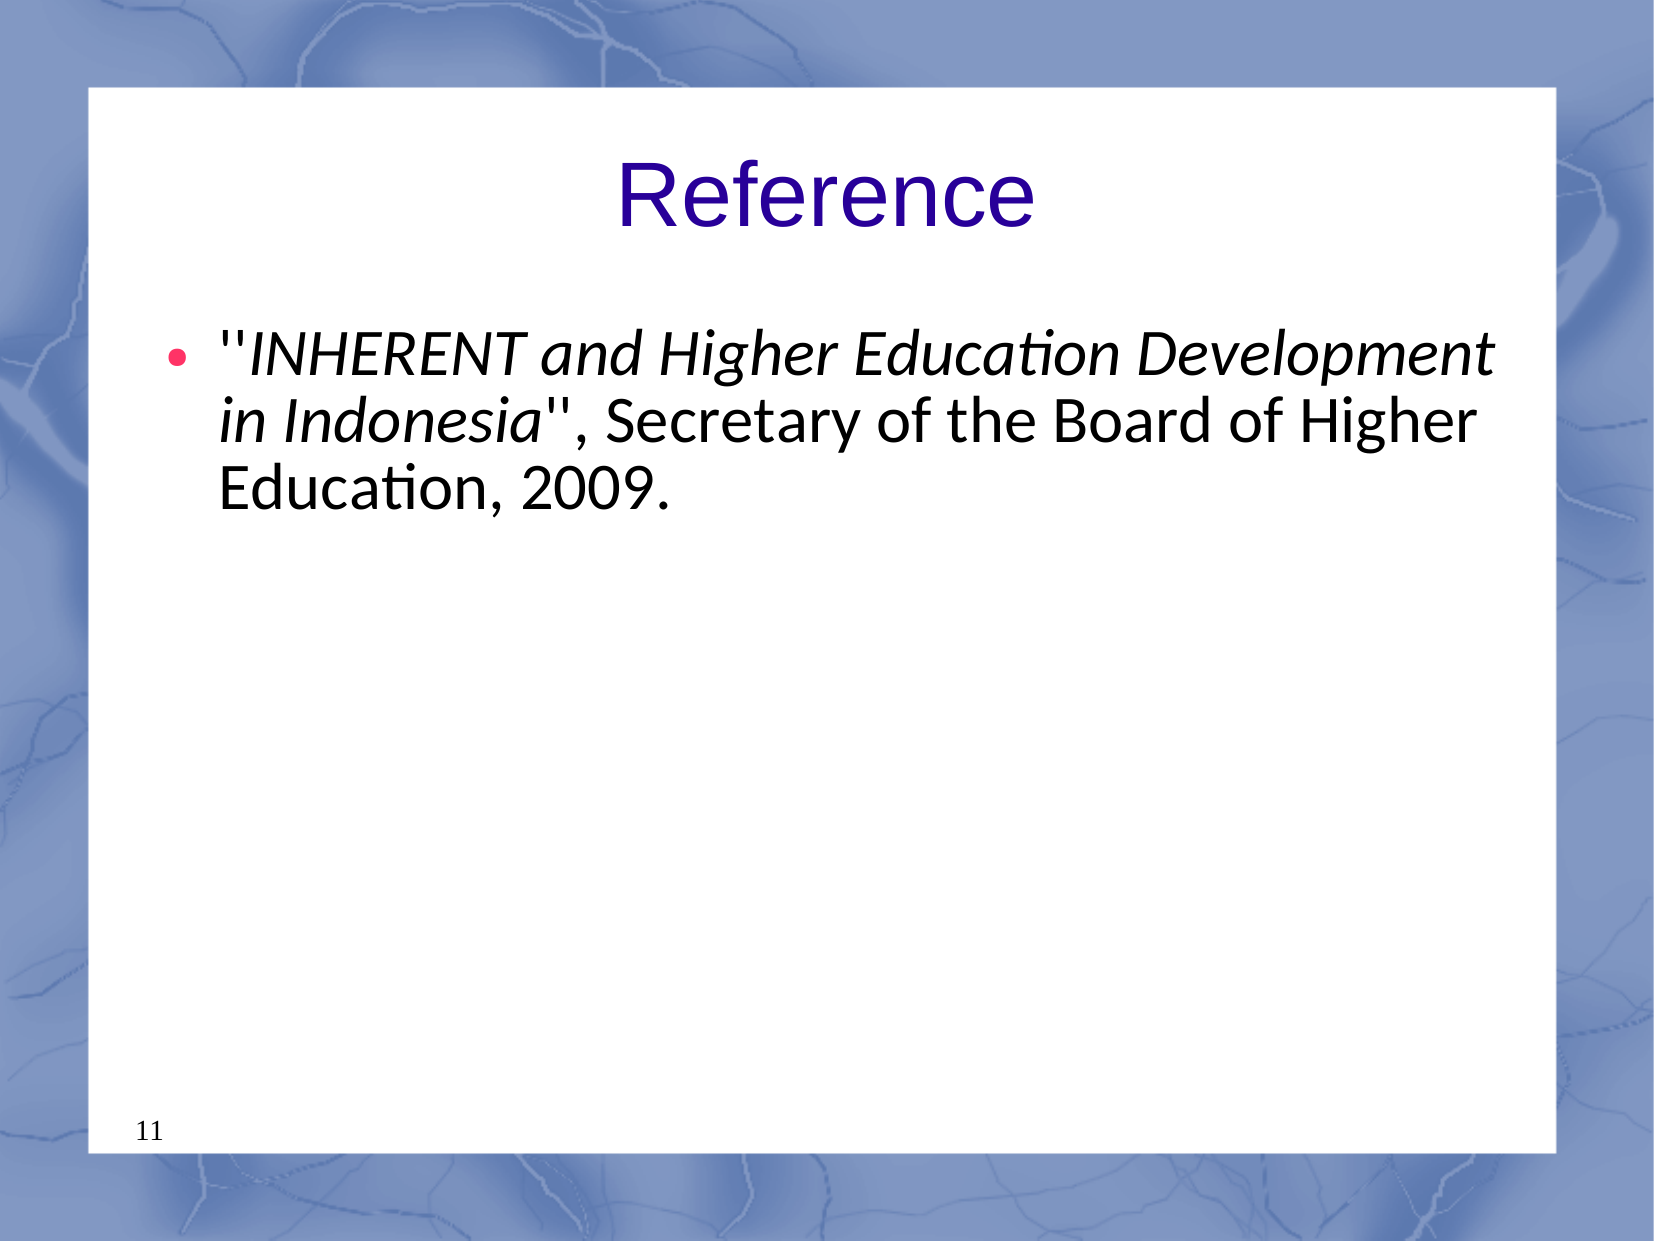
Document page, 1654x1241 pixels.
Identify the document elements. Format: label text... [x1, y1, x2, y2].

picture [0, 0, 1654, 1241]
title Reference [118, 98, 1536, 291]
list ''INHERENT and Higher Education Development in Indonesia'', Secretary of the Board of Higher Education, 2009. [147, 325, 1506, 1130]
